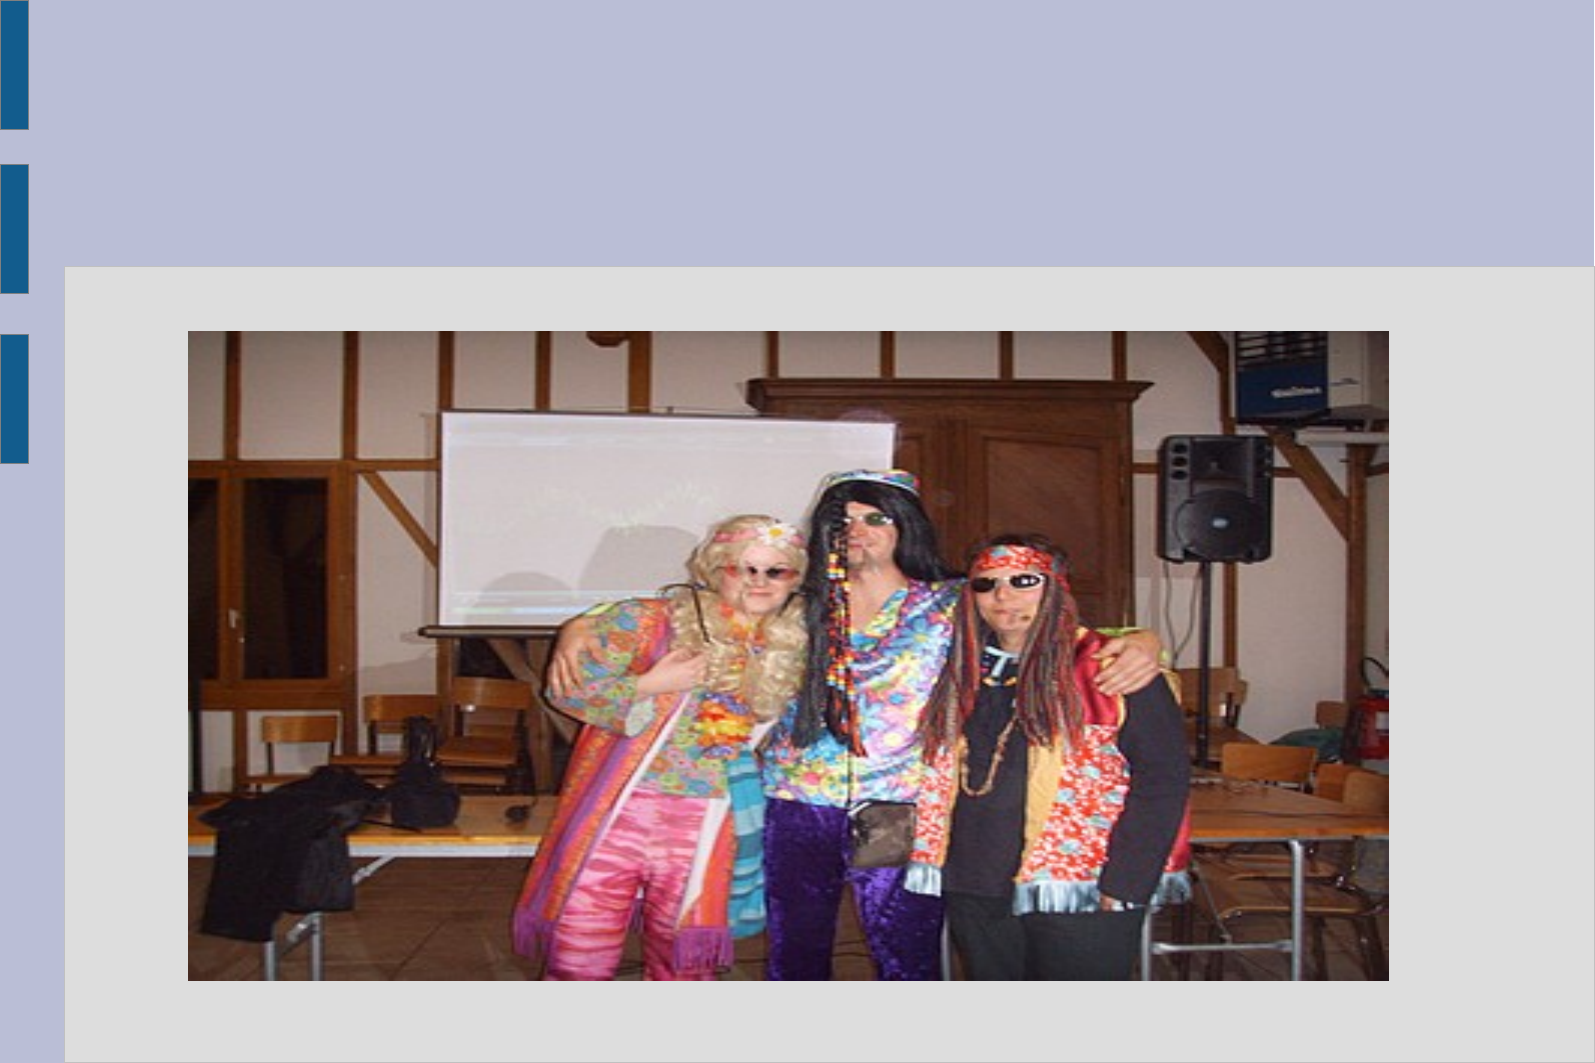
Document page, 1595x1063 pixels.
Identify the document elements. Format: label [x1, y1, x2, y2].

picture [188, 331, 1389, 981]
